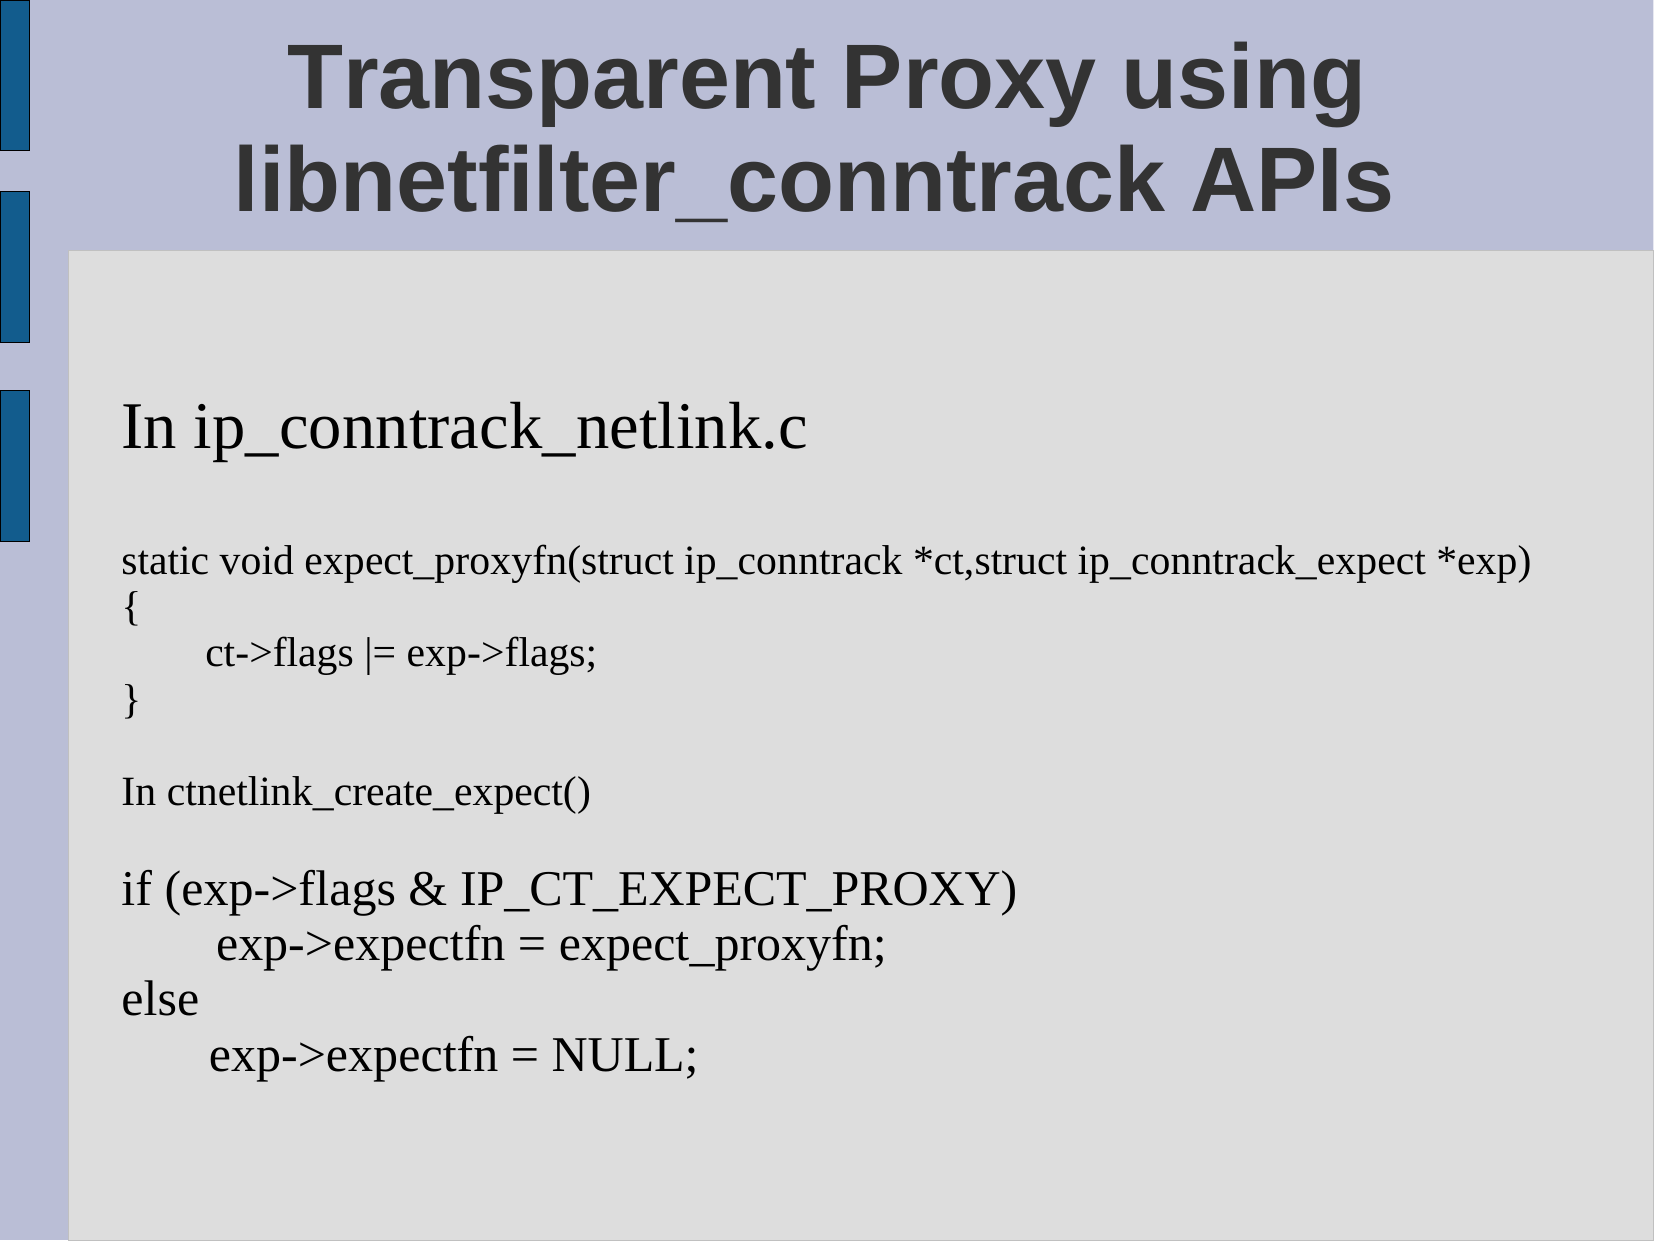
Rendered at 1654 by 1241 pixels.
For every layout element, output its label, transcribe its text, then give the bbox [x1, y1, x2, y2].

text_box In ip_conntrack_netlink.c static void expect_proxyfn(struct ip_conntrack *ct,struct ip_conntrack_expect *exp) { ct->flags |= exp->flags; } In ctnetlink_create_expect() if (exp->flags & IP_CT_EXPECT_PROXY) exp->expectfn = expect_proxyfn; else exp->expectfn = NULL; [121, 344, 1534, 1127]
title Transparent Proxy using libnetfilter_conntrack APIs [121, 24, 1534, 232]
